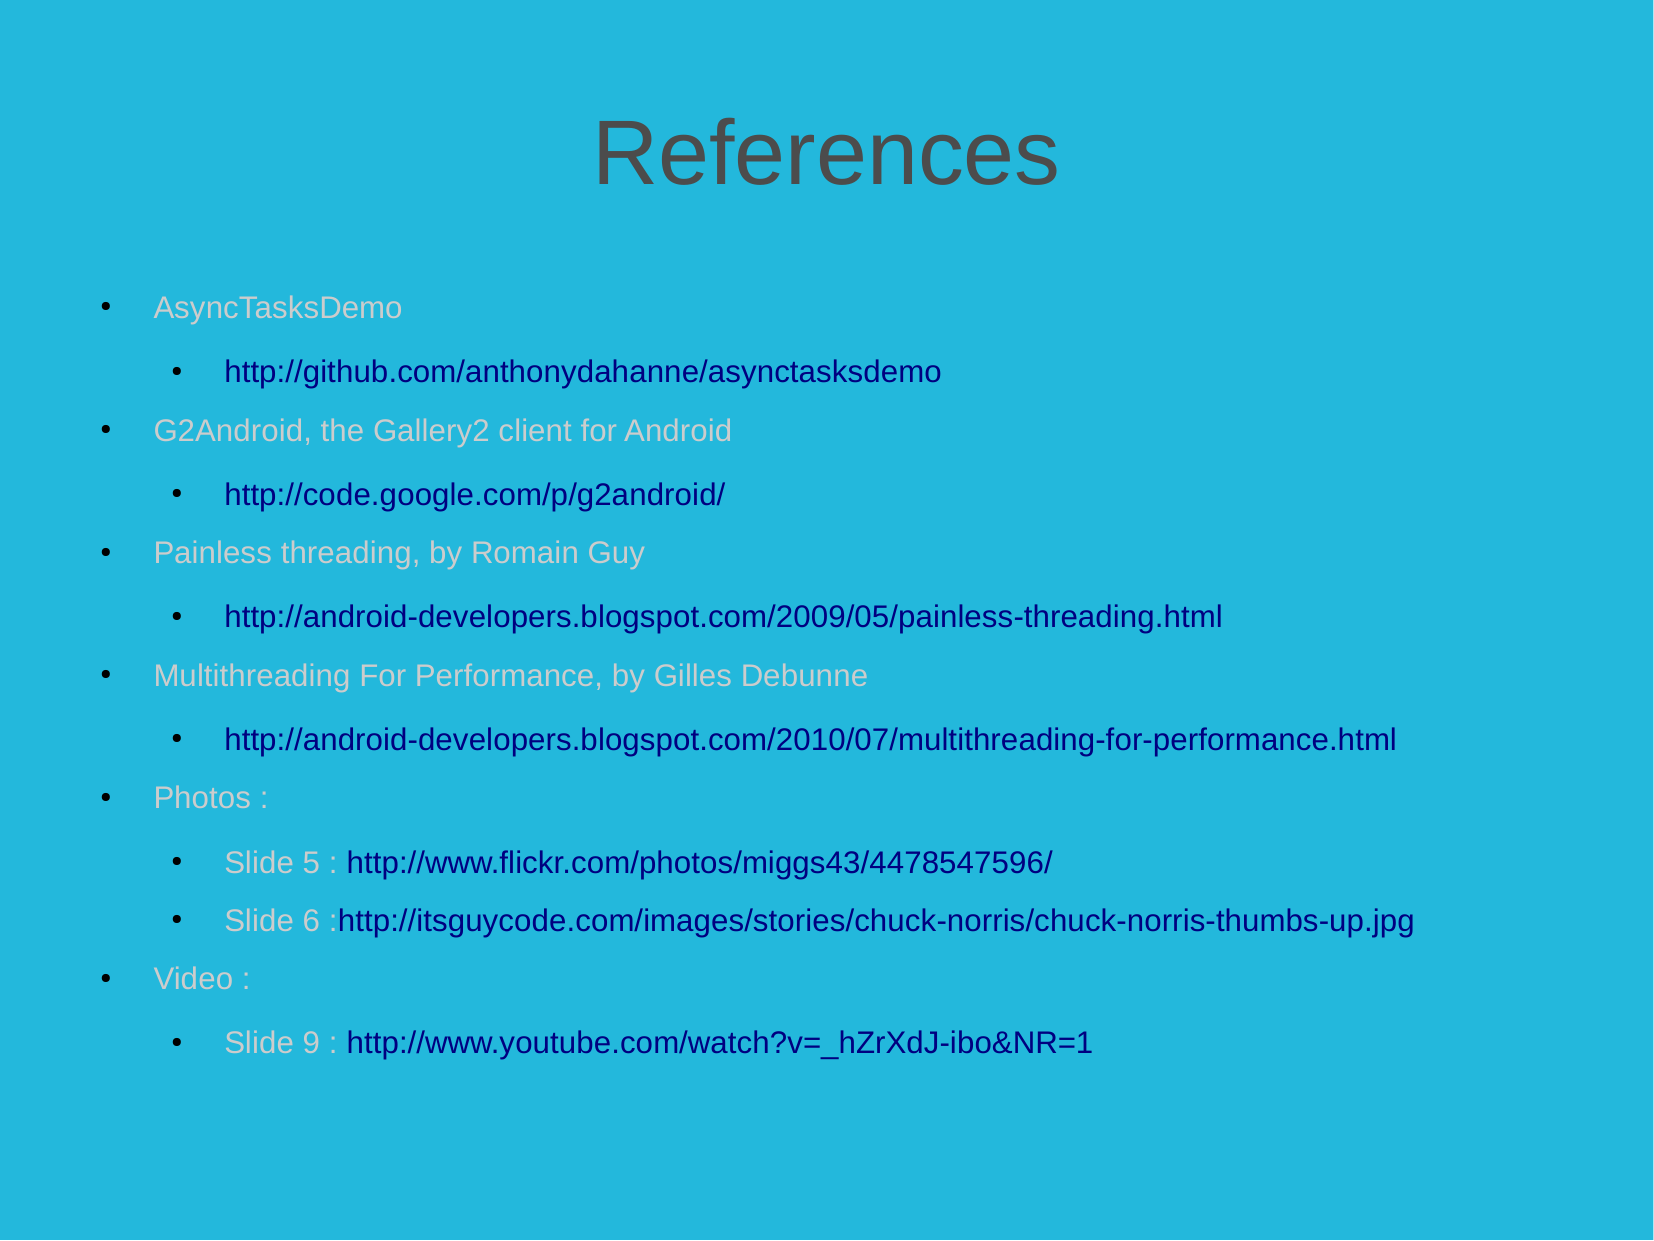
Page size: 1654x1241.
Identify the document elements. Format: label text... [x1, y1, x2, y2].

list AsyncTasksDemo http://github.com/anthonydahanne/asynctasksdemo G2Android, the Gallery2 client for Android http://code.google.com/p/g2android/ Painless threading, by Romain Guy http://android-developers.blogspot.com/2009/05/painless-threading.html Multithreading For Performance, by Gilles Debunne http://android-developers.blogspot.com/2010/07/multithreading-for-performance.html Photos : Slide 5 : http://www.flickr.com/photos/miggs43/4478547596/ Slide 6 :http://itsguycode.com/images/stories/chuck-norris/chuck-norris-thumbs-up.jpg Video : Slide 9 : http://www.youtube.com/watch?v=_hZrXdJ-ibo&NR=1 [82, 290, 1571, 1241]
title References [82, 49, 1571, 257]
